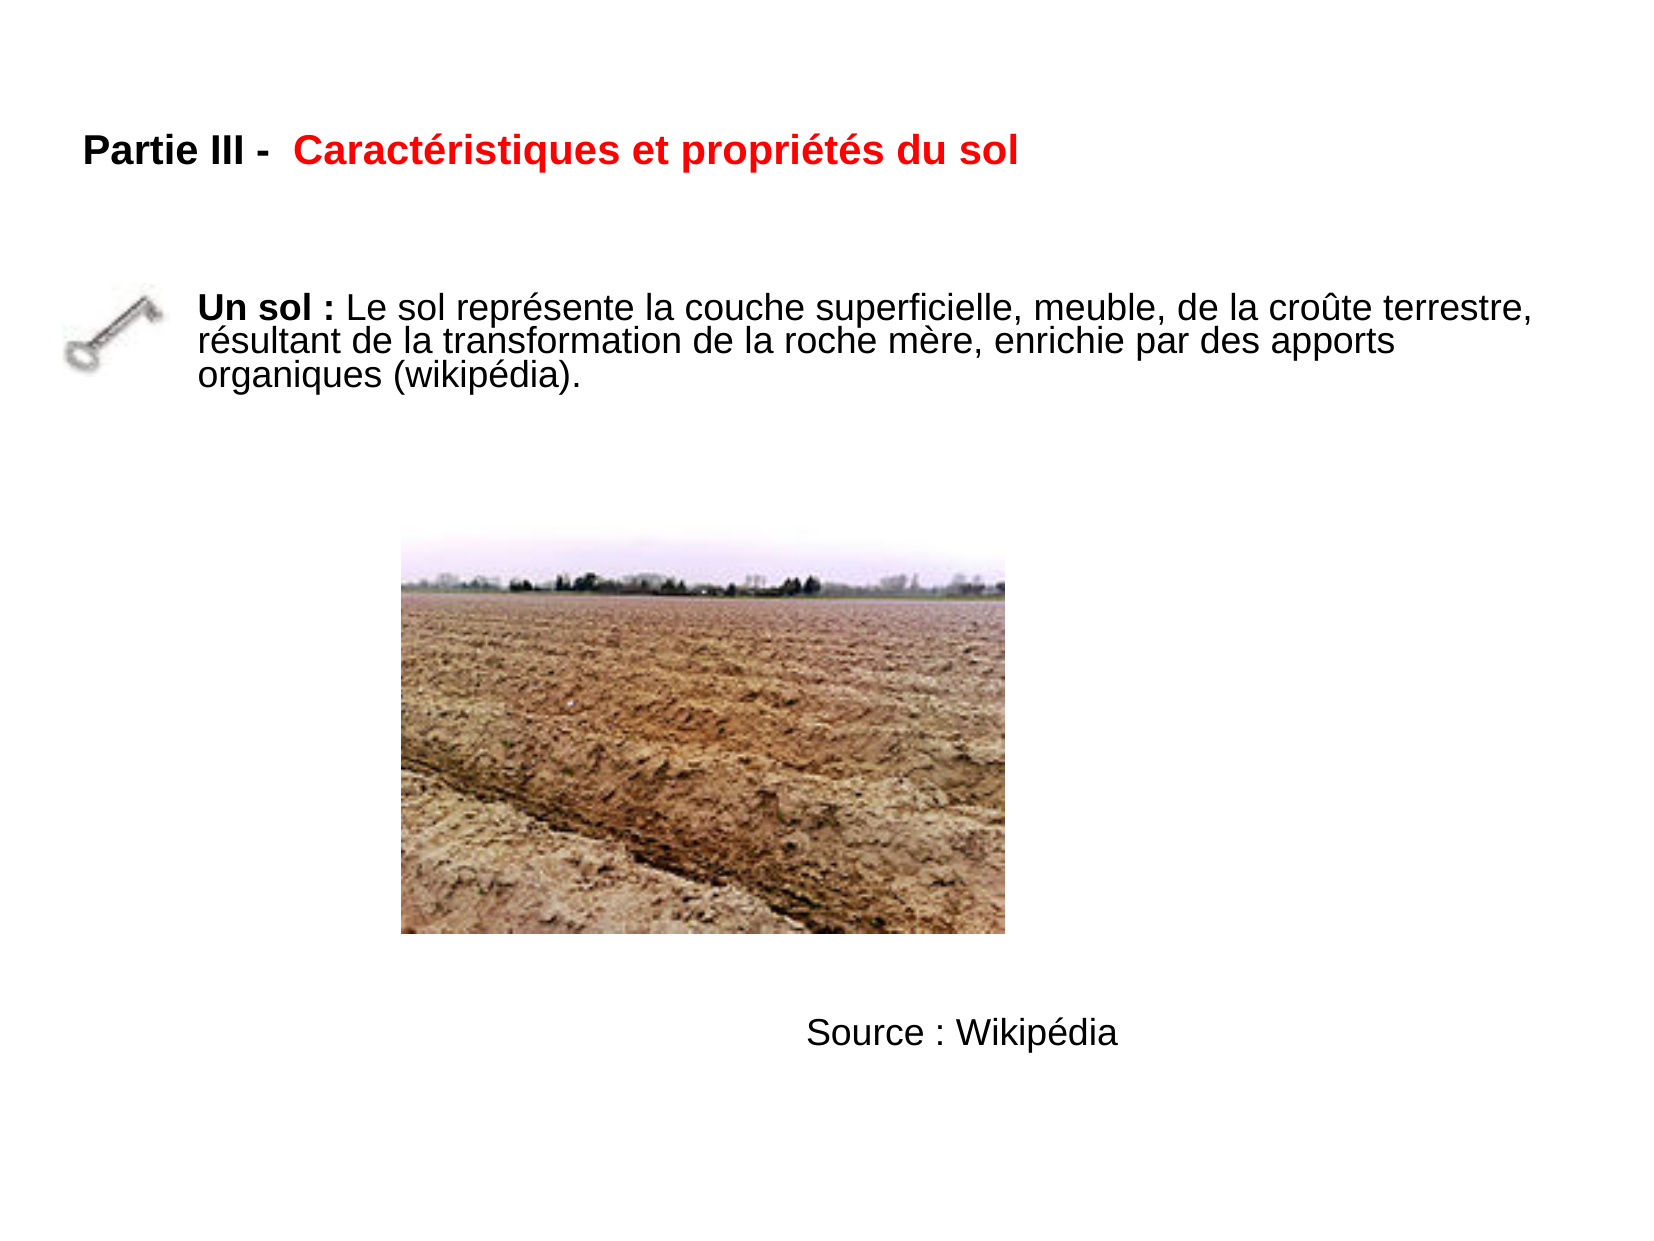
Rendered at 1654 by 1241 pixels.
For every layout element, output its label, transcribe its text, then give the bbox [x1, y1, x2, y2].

picture [401, 506, 1005, 934]
title Partie III - Caractéristiques et propriétés du sol [82, 49, 1571, 243]
text_box Source : Wikipédia [791, 1003, 1359, 1061]
picture [62, 283, 170, 377]
list Un sol : Le sol représente la couche superficielle, meuble, de la croûte terrestre, résultant de la transformation de la roche mère, enrichie par des apports organiques (wikipédia). [41, 243, 1571, 1094]
